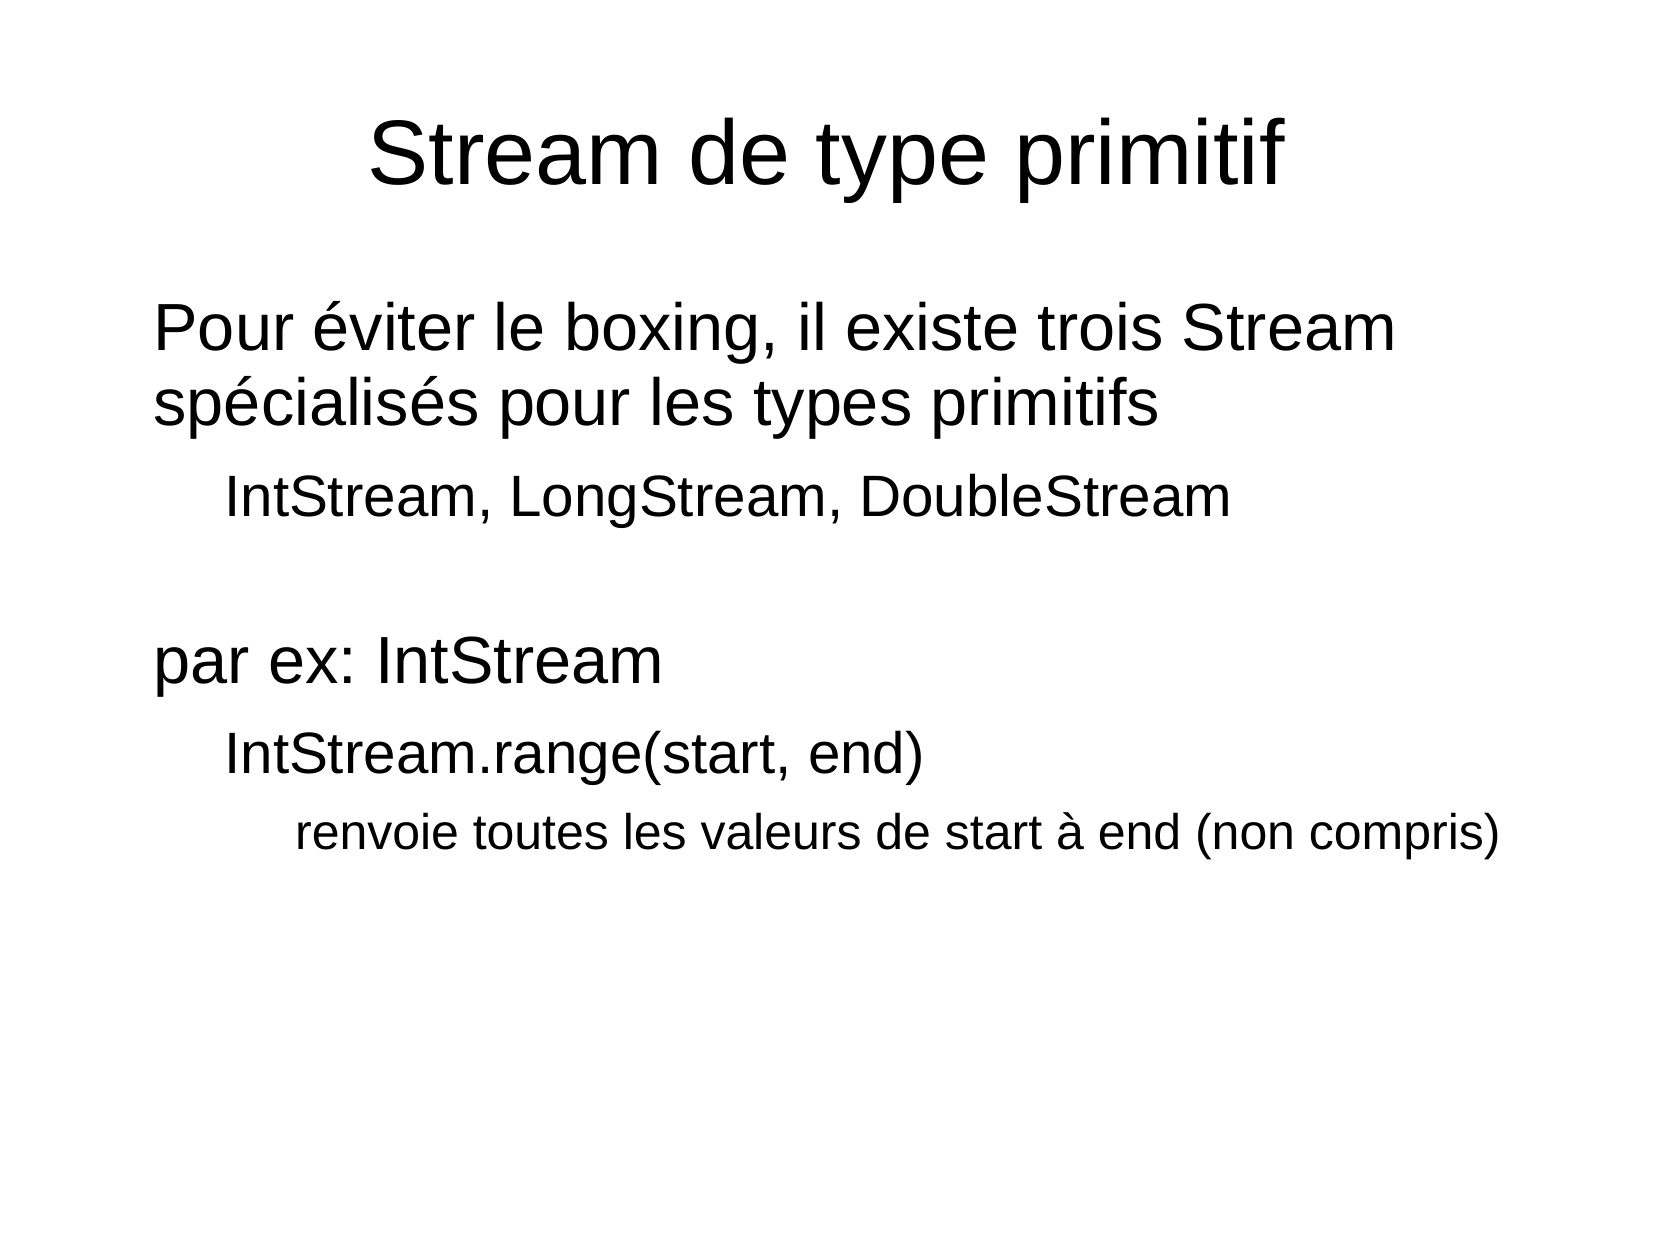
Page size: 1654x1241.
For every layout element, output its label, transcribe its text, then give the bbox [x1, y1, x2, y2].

list Pour éviter le boxing, il existe trois Stream spécialisés pour les types primitifs IntStream, LongStream, DoubleStream par ex: IntStream IntStream.range(start, end) renvoie toutes les valeurs de start à end (non compris) [82, 290, 1571, 1111]
title Stream de type primitif [82, 49, 1571, 257]
